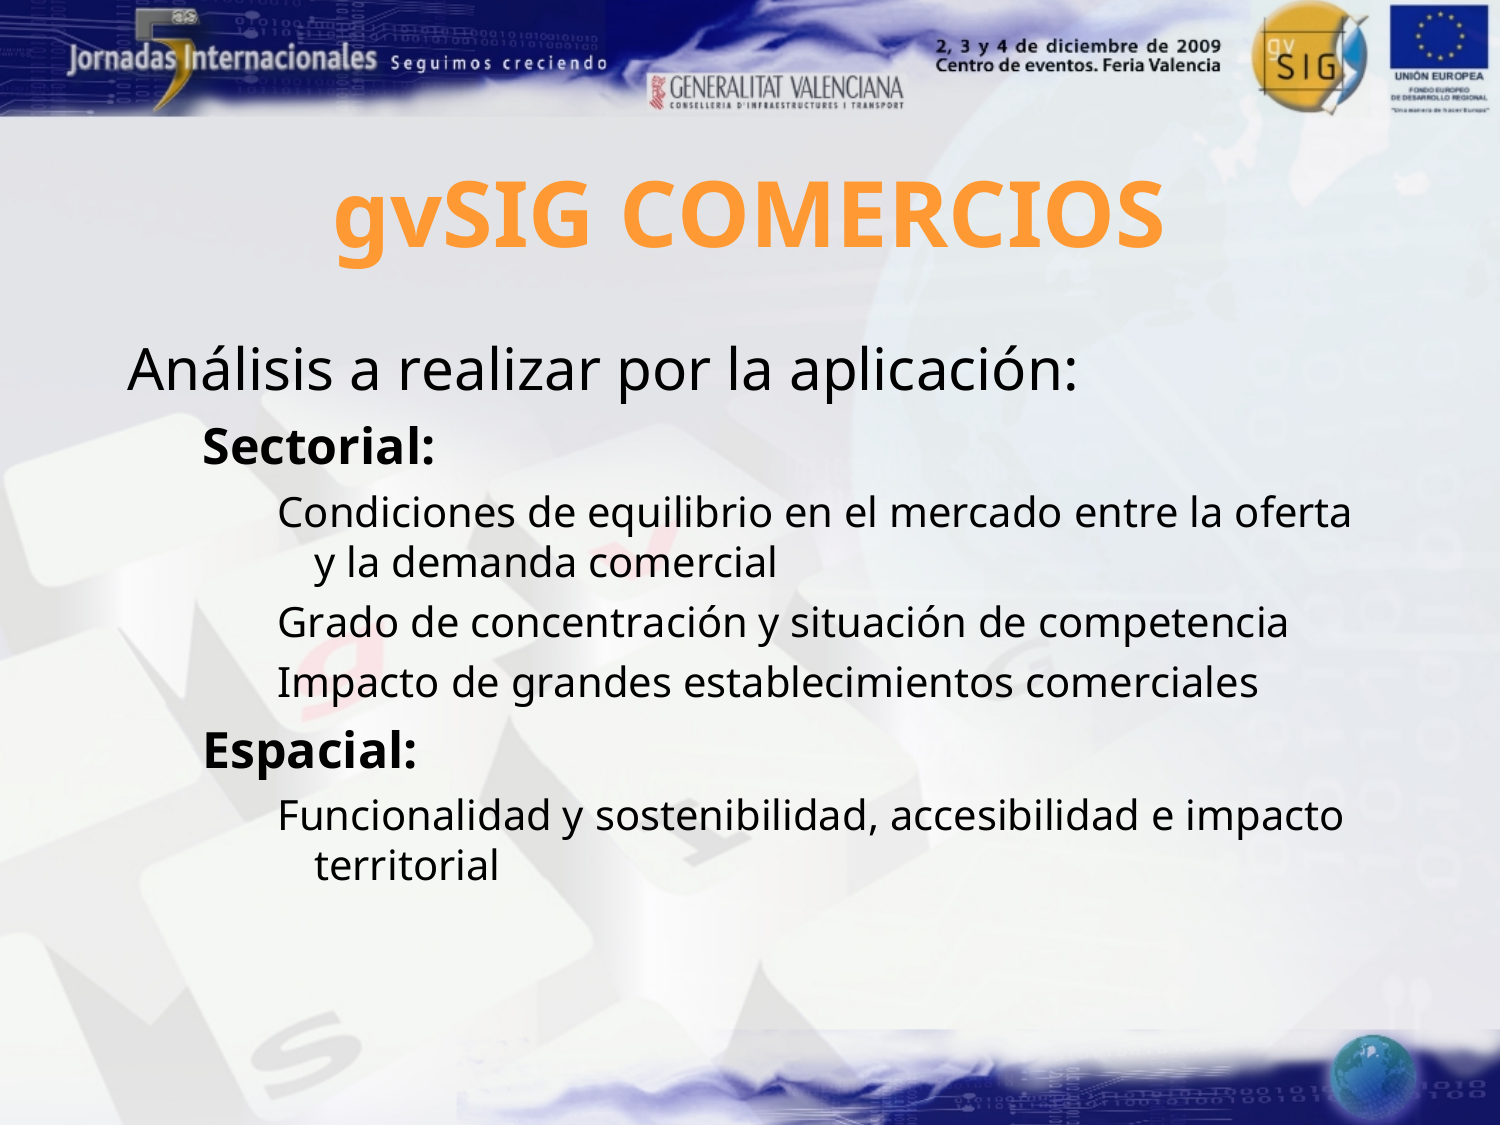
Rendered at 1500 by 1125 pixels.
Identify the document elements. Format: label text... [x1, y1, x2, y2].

text_box gvSIG COMERCIOS [112, 117, 1388, 305]
picture [0, 0, 1500, 1125]
text_box Análisis a realizar por la aplicación: Sectorial: Condiciones de equilibrio en el mercado entre la oferta y la demanda comercial Grado de concentración y situación de competencia Impacto de grandes establecimientos comerciales Espacial: Funcionalidad y sostenibilidad, accesibilidad e impacto territorial [112, 324, 1388, 1001]
